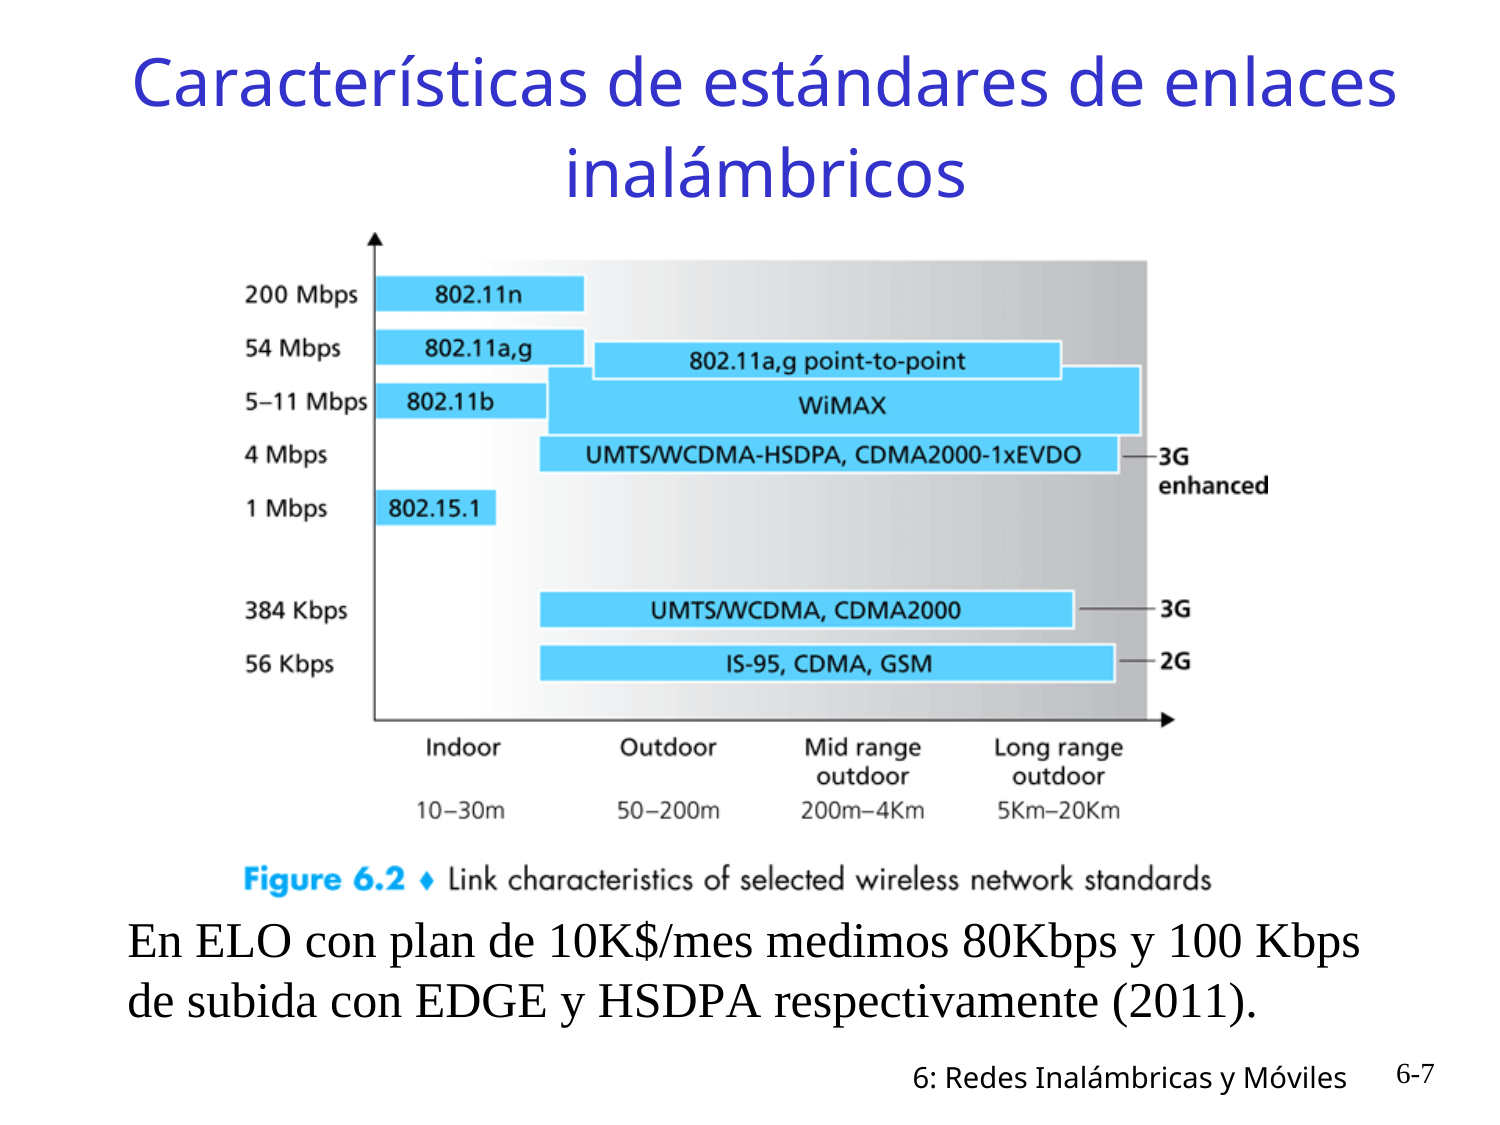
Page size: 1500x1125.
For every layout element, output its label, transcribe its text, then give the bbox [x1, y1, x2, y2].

title Características de estándares de enlaces inalámbricos [82, 32, 1450, 220]
text_box En ELO con plan de 10K$/mes medimos 80Kbps y 100 Kbps de subida con EDGE y HSDPA respectivamente (2011). [112, 900, 1388, 1073]
picture [243, 232, 1268, 900]
